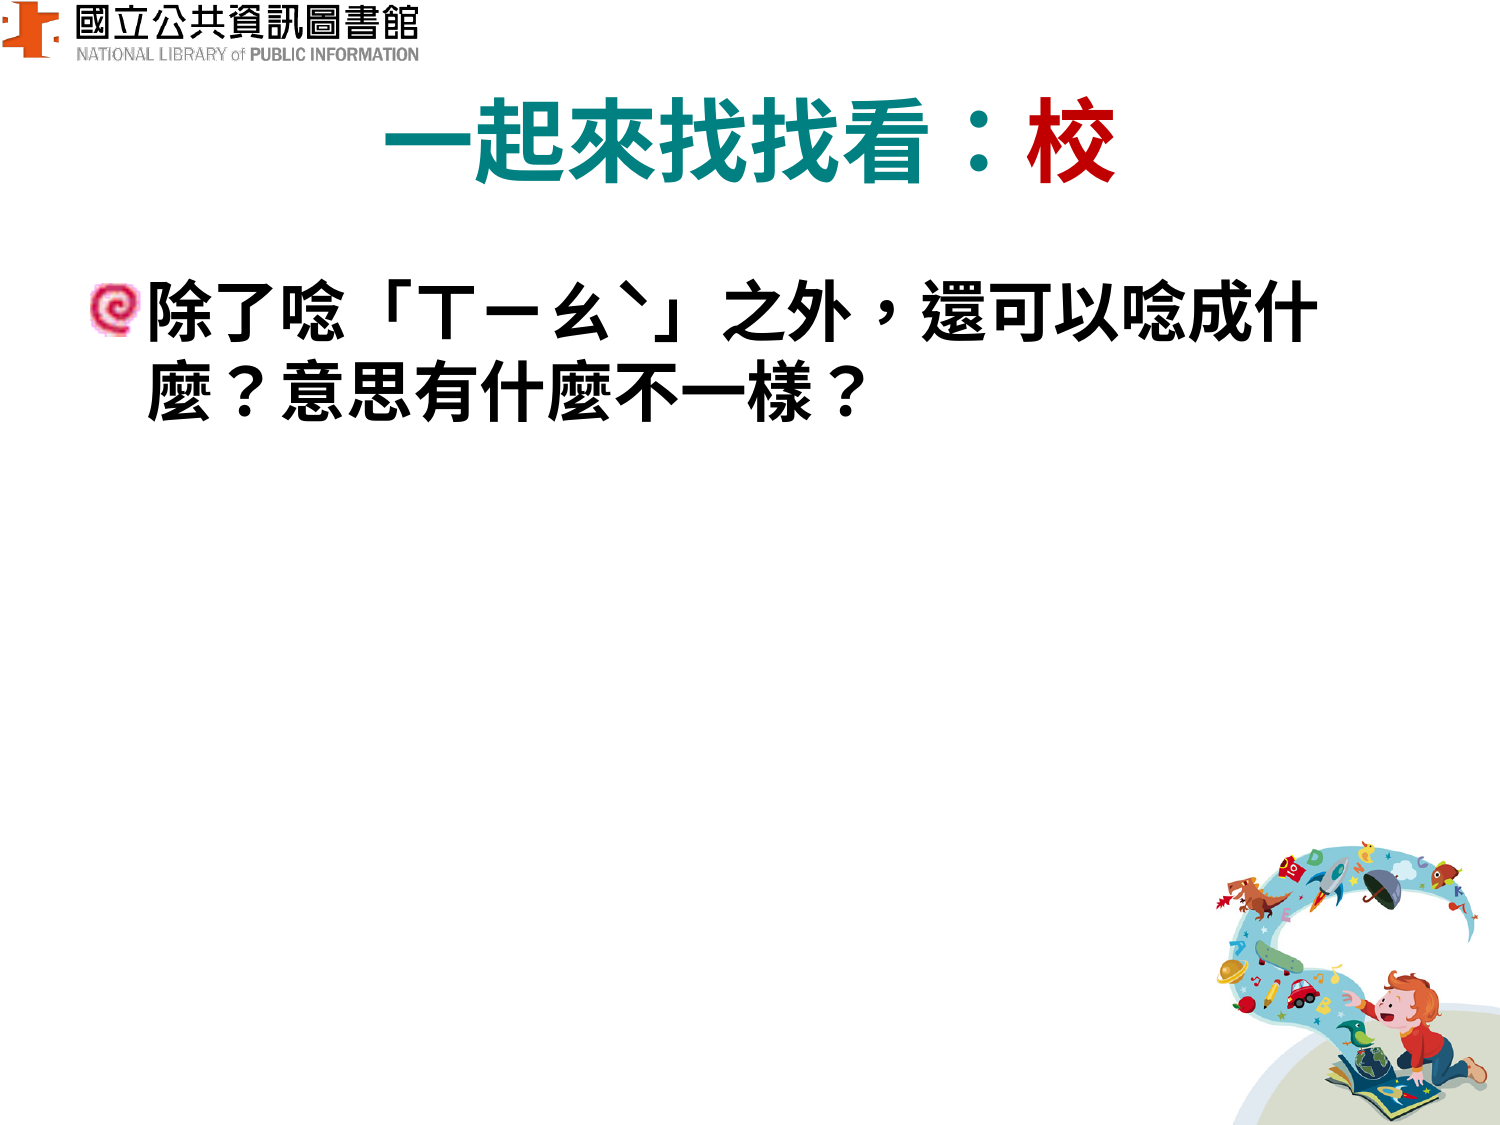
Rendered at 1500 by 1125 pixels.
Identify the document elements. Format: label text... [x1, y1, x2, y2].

picture [0, 0, 420, 62]
title 一起來找找看：校 [75, 45, 1425, 233]
list 除了唸「ㄒㄧㄠˋ」之外，還可以唸成什麼？意思有什麼不一樣？ [75, 262, 1425, 1005]
picture [1210, 835, 1500, 1125]
